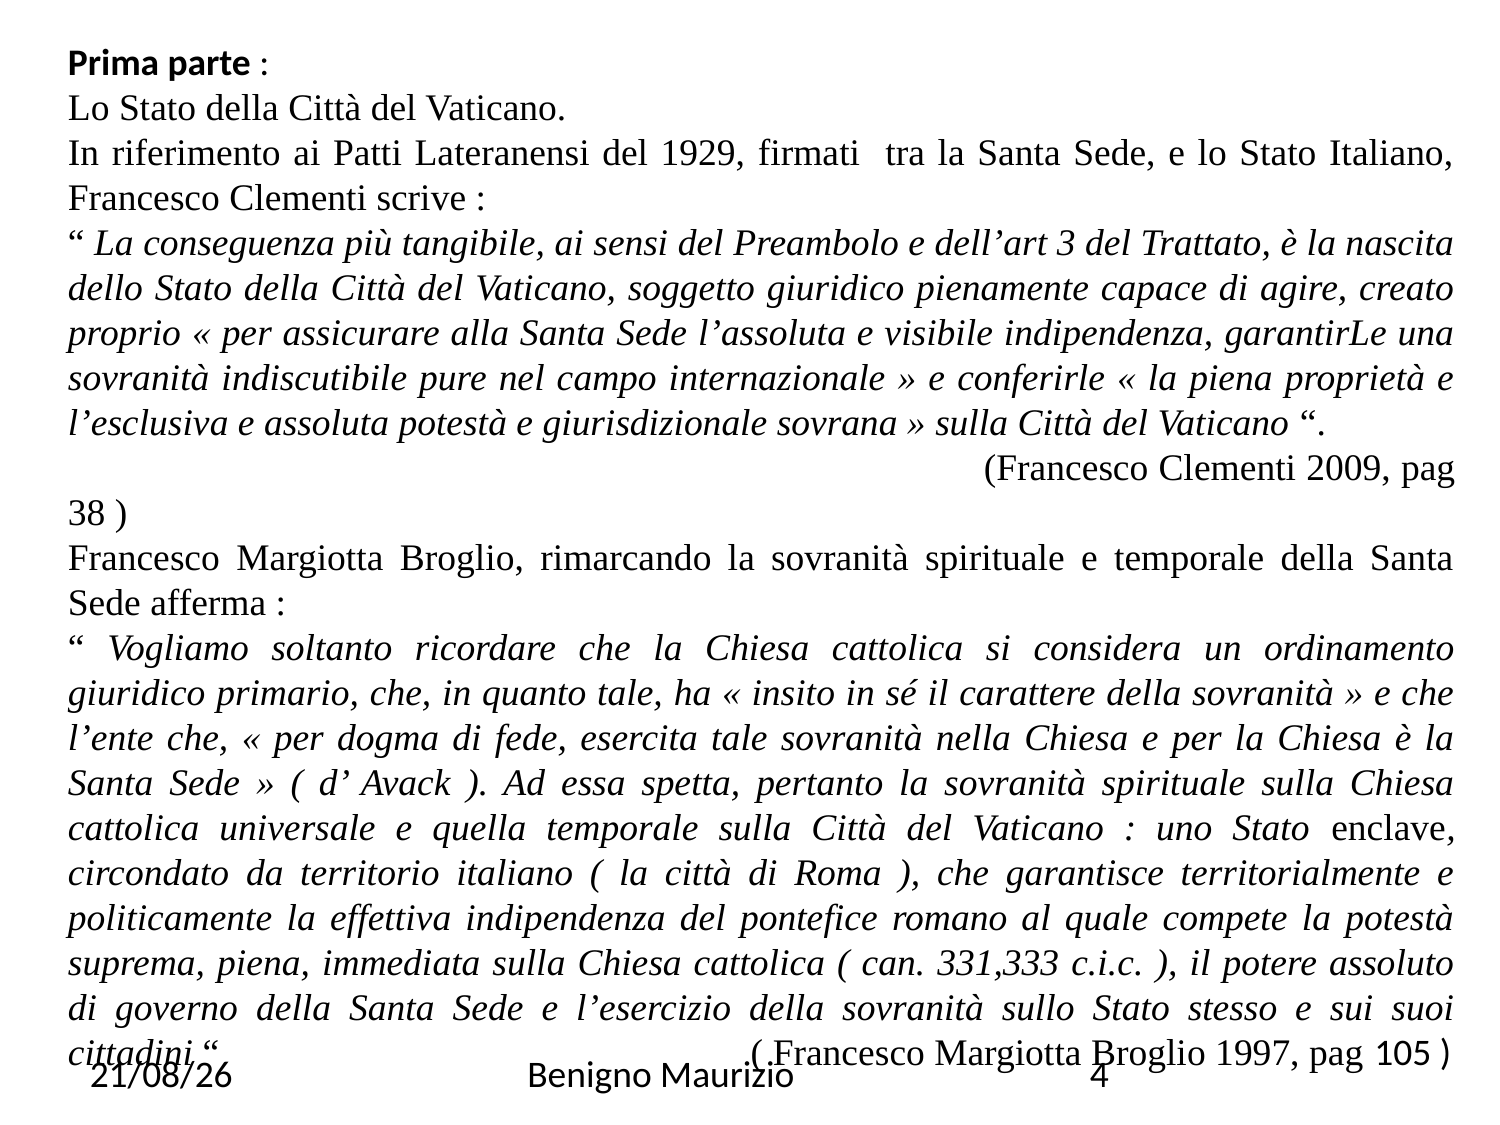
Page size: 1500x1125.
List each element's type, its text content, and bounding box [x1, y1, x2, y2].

footer Benigno Maurizio [512, 1042, 988, 1103]
text_box Prima parte : Lo Stato della Città del Vaticano. In riferimento ai Patti Lateranensi del 1929, firmati tra la Santa Sede, e lo Stato Italiano, Francesco Clementi scrive : “ La conseguenza più tangibile, ai sensi del Preambolo e dell’art 3 del Trattato, è la nascita dello Stato della Città del Vaticano, soggetto giuridico pienamente capace di agire, creato proprio « per assicurare alla Santa Sede l’assoluta e visibile indipendenza, garantirLe una sovranità indiscutibile pure nel campo internazionale » e conferirle « la piena proprietà e l’esclusiva e assoluta potestà e giurisdizionale sovrana » sulla Città del Vaticano “. (Francesco Clementi 2009, pag 38 ) Francesco Margiotta Broglio, rimarcando la sovranità spirituale e temporale della Santa Sede afferma : “ Vogliamo soltanto ricordare che la Chiesa cattolica si considera un ordinamento giuridico primario, che, in quanto tale, ha « insito in sé il carattere della sovranità » e che l’ente che, « per dogma di fede, esercita tale sovranità nella Chiesa e per la Chiesa è la Santa Sede » ( d’ Avack ). Ad essa spetta, pertanto la sovranità spirituale sulla Chiesa cattolica universale e quella temporale sulla Città del Vaticano : uno Stato enclave, circondato da territorio italiano ( la città di Roma ), che garantisce territorialmente e politicamente la effettiva indipendenza del pontefice romano al quale compete la potestà suprema, piena, immediata sulla Chiesa cattolica ( can. 331,333 c.i.c. ), il potere assoluto di governo della Santa Sede e l’esercizio della sovranità sullo Stato stesso e sui suoi cittadini “ ( Francesco Margiotta Broglio 1997, pag 105 ) [53, 30, 1471, 1125]
slide_number 14/07/15 [75, 1042, 425, 1103]
slide_number <numero> [1074, 1042, 1425, 1103]
